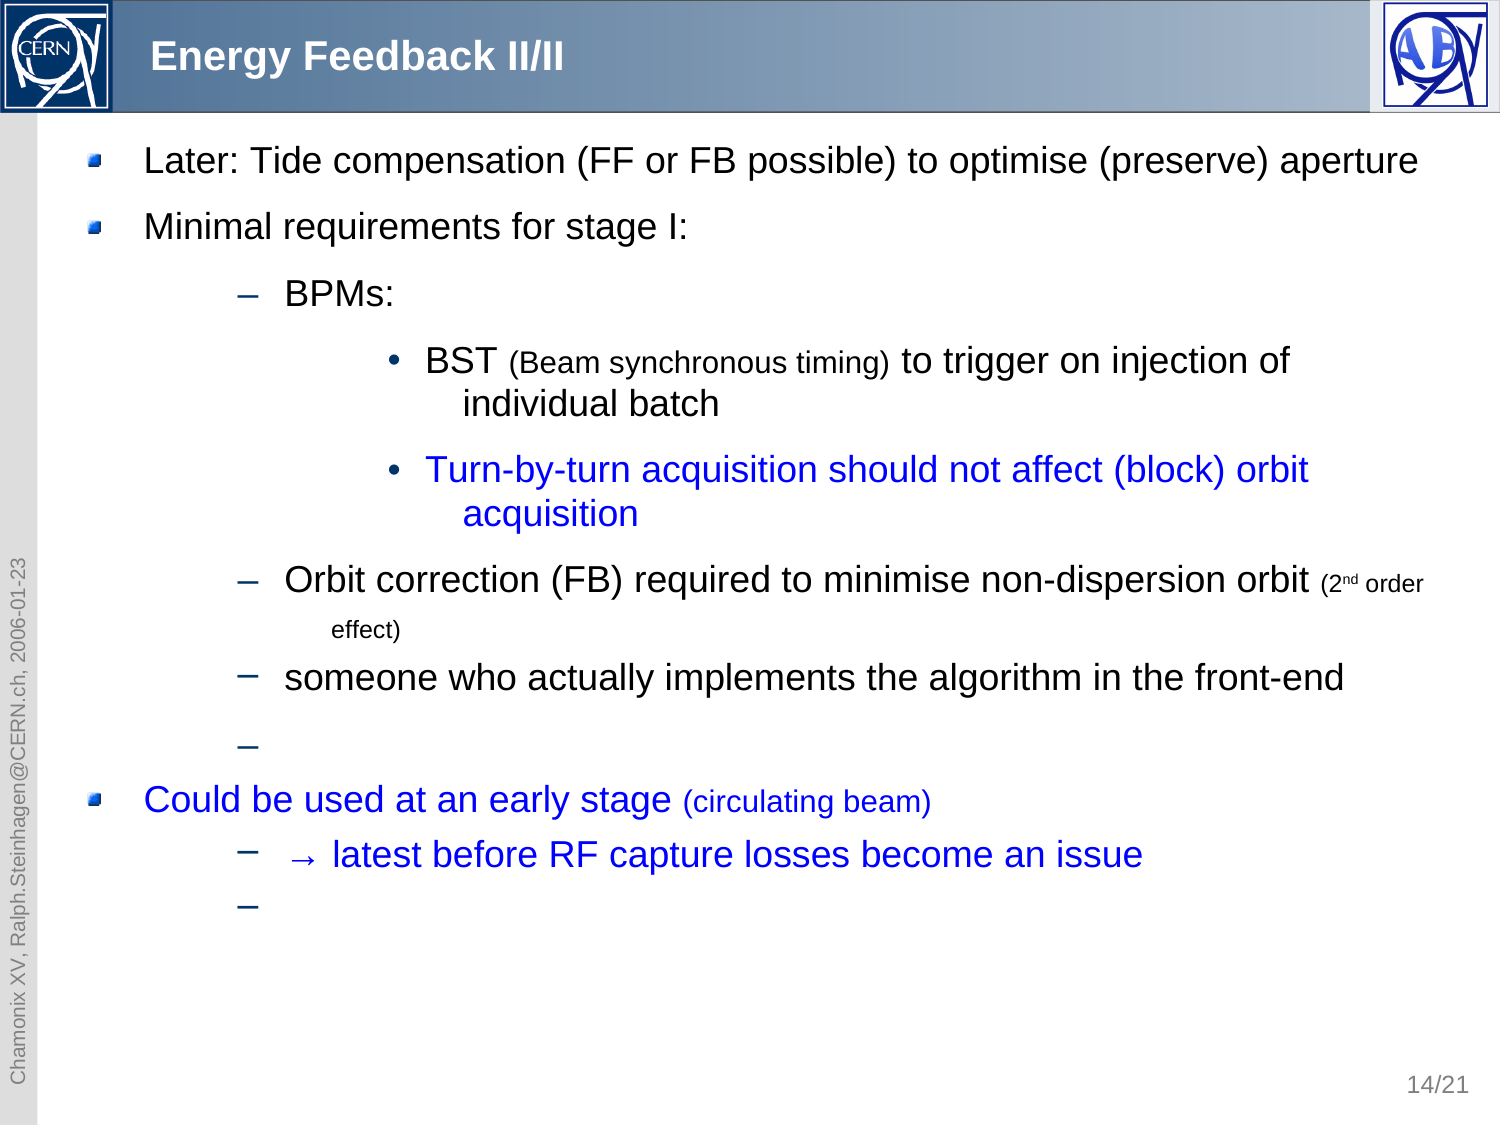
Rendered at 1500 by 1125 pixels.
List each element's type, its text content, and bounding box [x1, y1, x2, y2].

picture [0, 0, 113, 113]
picture [1382, 1, 1489, 108]
list Later: Tide compensation (FF or FB possible) to optimise (preserve) aperture Minimal requirements for stage I: BPMs: BST (Beam synchronous timing) to trigger on injection of individual batch Turn-by-turn acquisition should not affect (block) orbit acquisition Orbit correction (FB) required to minimise non-dispersion orbit (2nd order effect) someone who actually implements the algorithm in the front-end Could be used at an early stage (circulating beam) → latest before RF capture losses become an issue [87, 137, 1438, 1030]
title Energy Feedback II/II [150, 0, 1201, 113]
